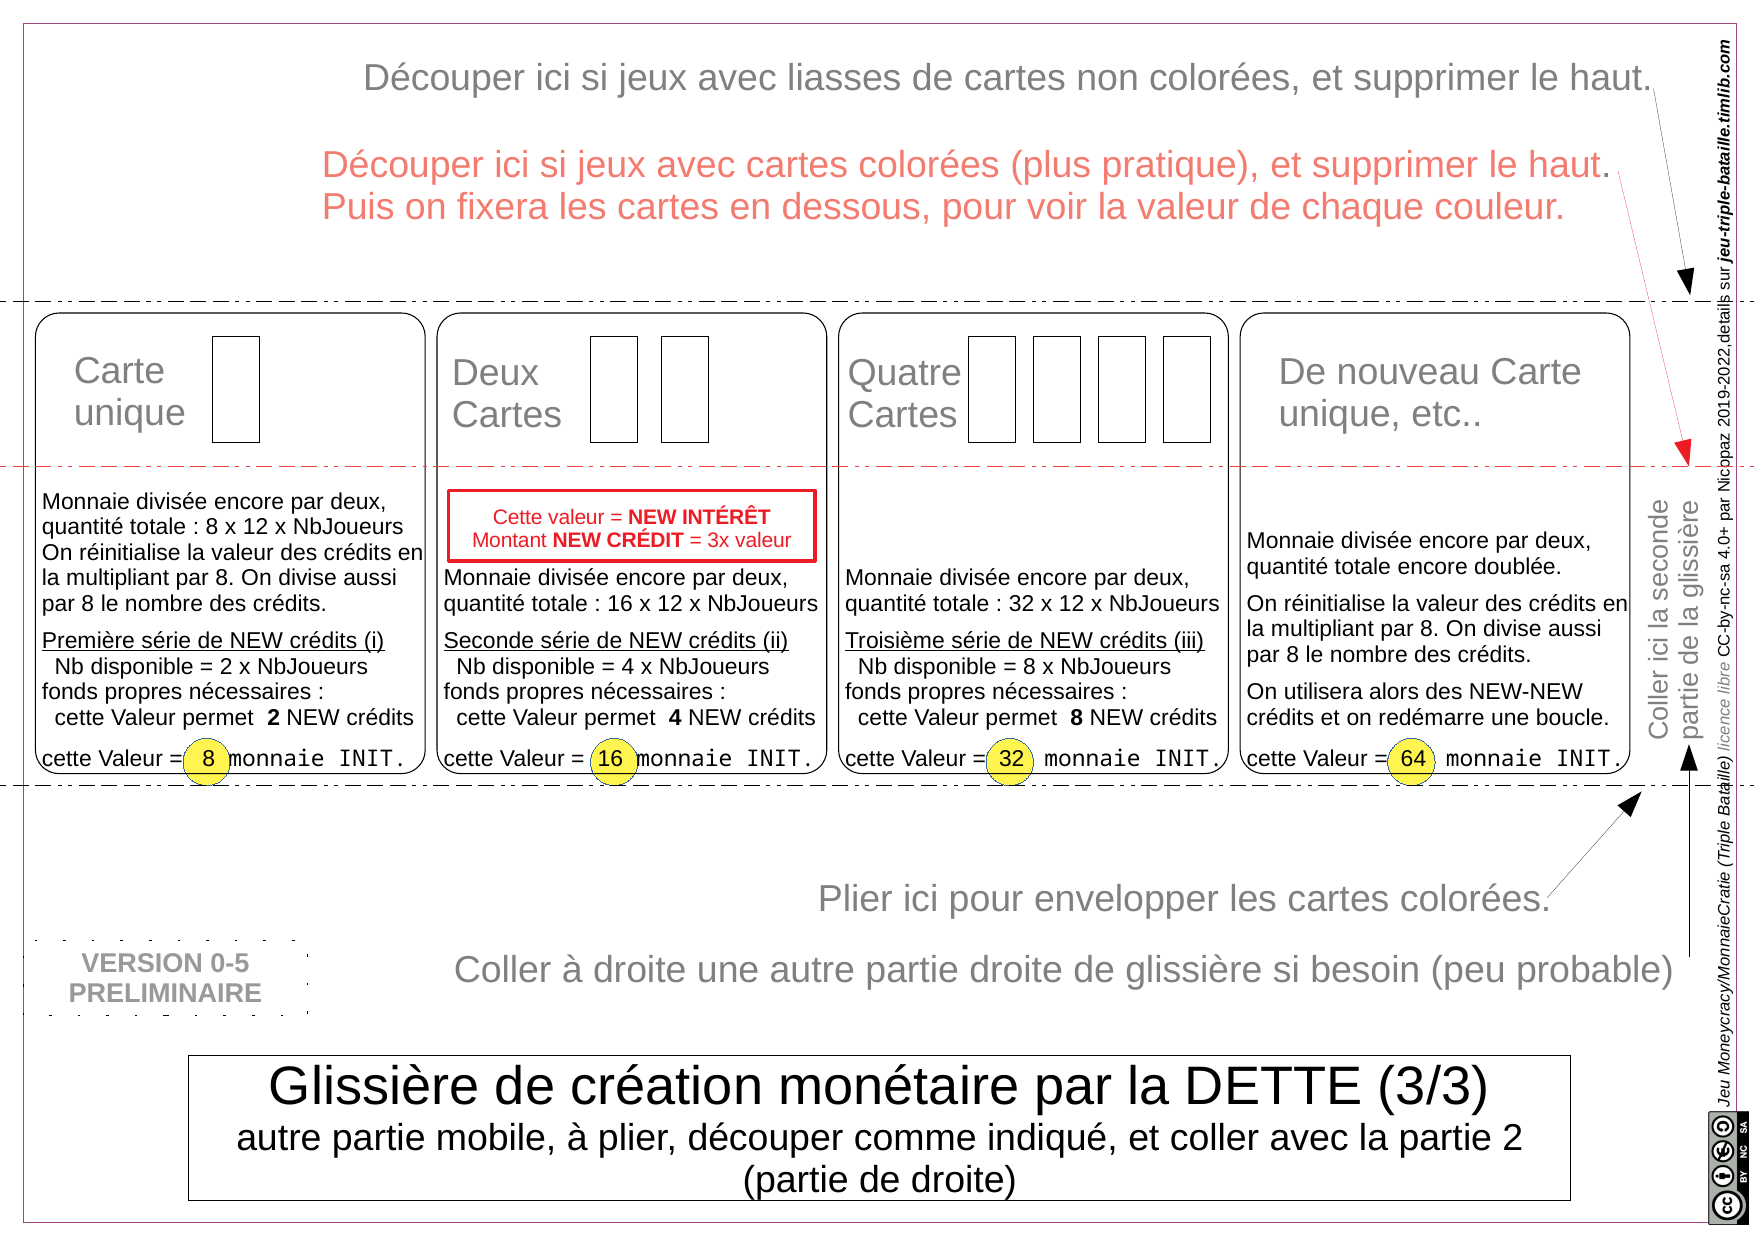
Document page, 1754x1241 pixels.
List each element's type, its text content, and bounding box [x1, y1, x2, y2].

text_box Plier ici pour envelopper les cartes colorées. [803, 869, 1589, 940]
text_box Deux Cartes [437, 344, 603, 443]
text_box [661, 336, 709, 443]
text_box VERSION 0-5 PRELIMINAIRE [23, 940, 308, 1016]
text_box Coller à droite une autre partie droite de glissière si besoin (peu probable) [53, 940, 1689, 1040]
text_box [1098, 336, 1146, 443]
text_box [990, 775, 1030, 786]
title Glissière de création monétaire par la DETTE (3/3) autre partie mobile, à plier, découper comme indiqué, et coller avec la partie 2 (partie de droite) [188, 1055, 1571, 1201]
text_box [212, 336, 260, 443]
text_box Quatre Cartes [832, 344, 968, 443]
list Monnaie divisée encore par deux, quantité totale : 32 x 12 x NbJoueurs Troisième série de NEW crédits (iii) Nb disponible = 8 x NbJoueurs fonds propres nécessaires : cette Valeur permet 8 NEW crédits cette Valeur = 32 monnaie INIT. [838, 312, 1229, 774]
text_box Découper ici si jeux avec liasses de cartes non colorées, et supprimer le haut. [348, 48, 1672, 148]
list Monnaie divisée encore par deux, quantité totale : 16 x 12 x NbJoueurs Seconde série de NEW crédits (ii) Nb disponible = 4 x NbJoueurs fonds propres nécessaires : cette Valeur permet 4 NEW crédits cette Valeur = 16 monnaie INIT. [437, 312, 827, 774]
text_box Coller ici la seconde partie de la glissière [1635, 466, 1716, 774]
list Monnaie divisée encore par deux, quantité totale : 8 x 12 x NbJoueurs On réinitialise la valeur des crédits en la multipliant par 8. On divise aussi par 8 le nombre des crédits. Première série de NEW crédits (i) Nb disponible = 2 x NbJoueurs fonds propres nécessaires : cette Valeur permet 2 NEW crédits cette Valeur = 8 monnaie INIT. [35, 312, 426, 774]
text_box De nouveau Carte unique, etc.. [1263, 343, 1601, 485]
text_box Carte unique [59, 342, 225, 442]
text_box [968, 336, 1016, 443]
list Monnaie divisée encore par deux, quantité totale encore doublée. On réinitialise la valeur des crédits en la multipliant par 8. On divise aussi par 8 le nombre des crédits. On utilisera alors des NEW-NEW crédits et on redémarre une boucle. cette Valeur = 64 monnaie INIT. [1240, 312, 1630, 774]
text_box Cette valeur = NEW INTÉRÊT Montant NEW CRÉDIT = 3x valeur [448, 490, 815, 562]
text_box Découper ici si jeux avec cartes colorées (plus pratique), et supprimer le haut. Puis on fixera les cartes en dessous, pour voir la valeur de chaque couleur. [307, 135, 1642, 235]
picture [1709, 1112, 1749, 1225]
text_box [187, 775, 227, 786]
text_box [1163, 336, 1211, 443]
text_box [1033, 336, 1081, 443]
text_box [590, 336, 638, 443]
text_box [1391, 775, 1432, 786]
text_box [594, 775, 634, 786]
